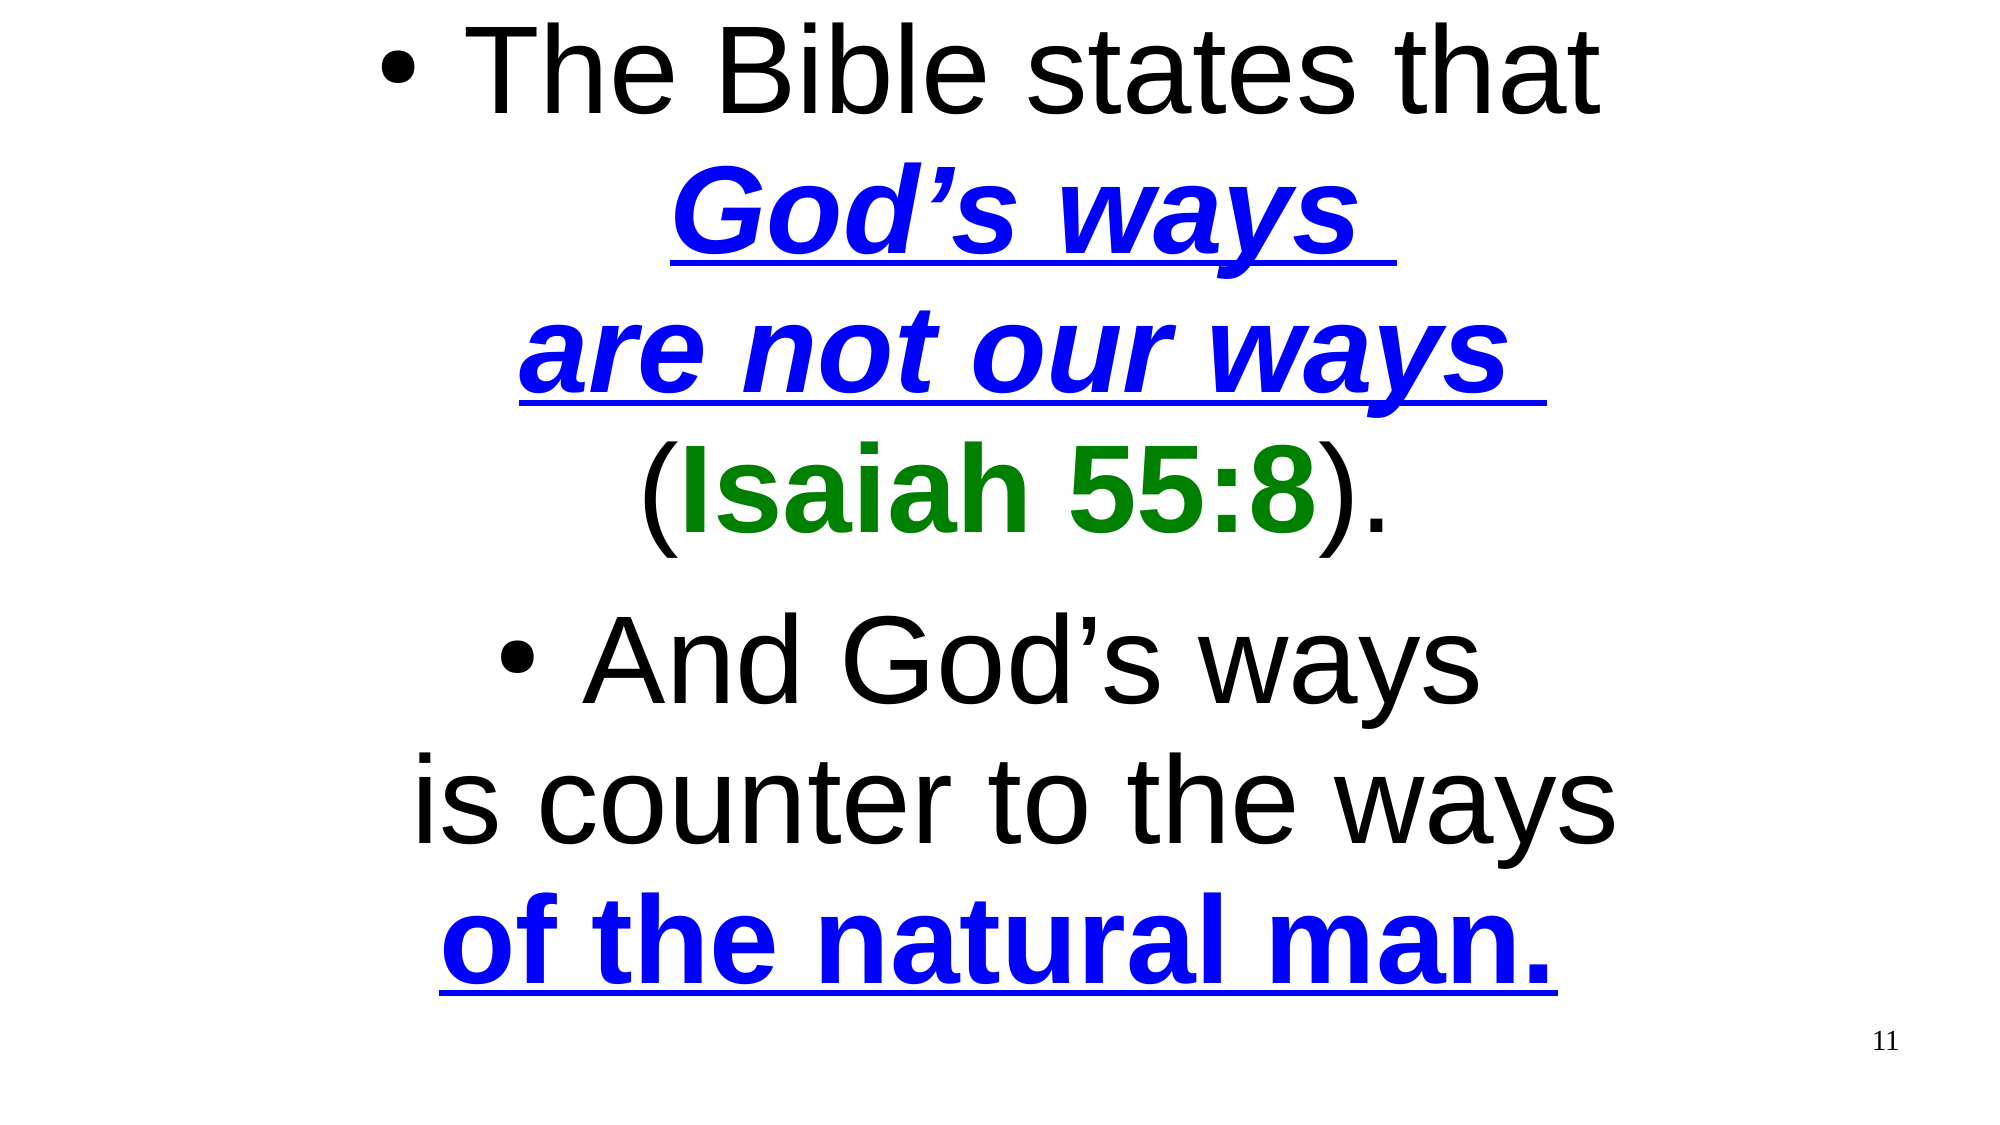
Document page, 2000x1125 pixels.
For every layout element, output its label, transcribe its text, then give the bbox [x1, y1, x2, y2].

list The Bible states that God’s ways are not our ways (Isaiah 55:8). And God’s ways is counter to the ways of the natural man. [0, 0, 1996, 1123]
